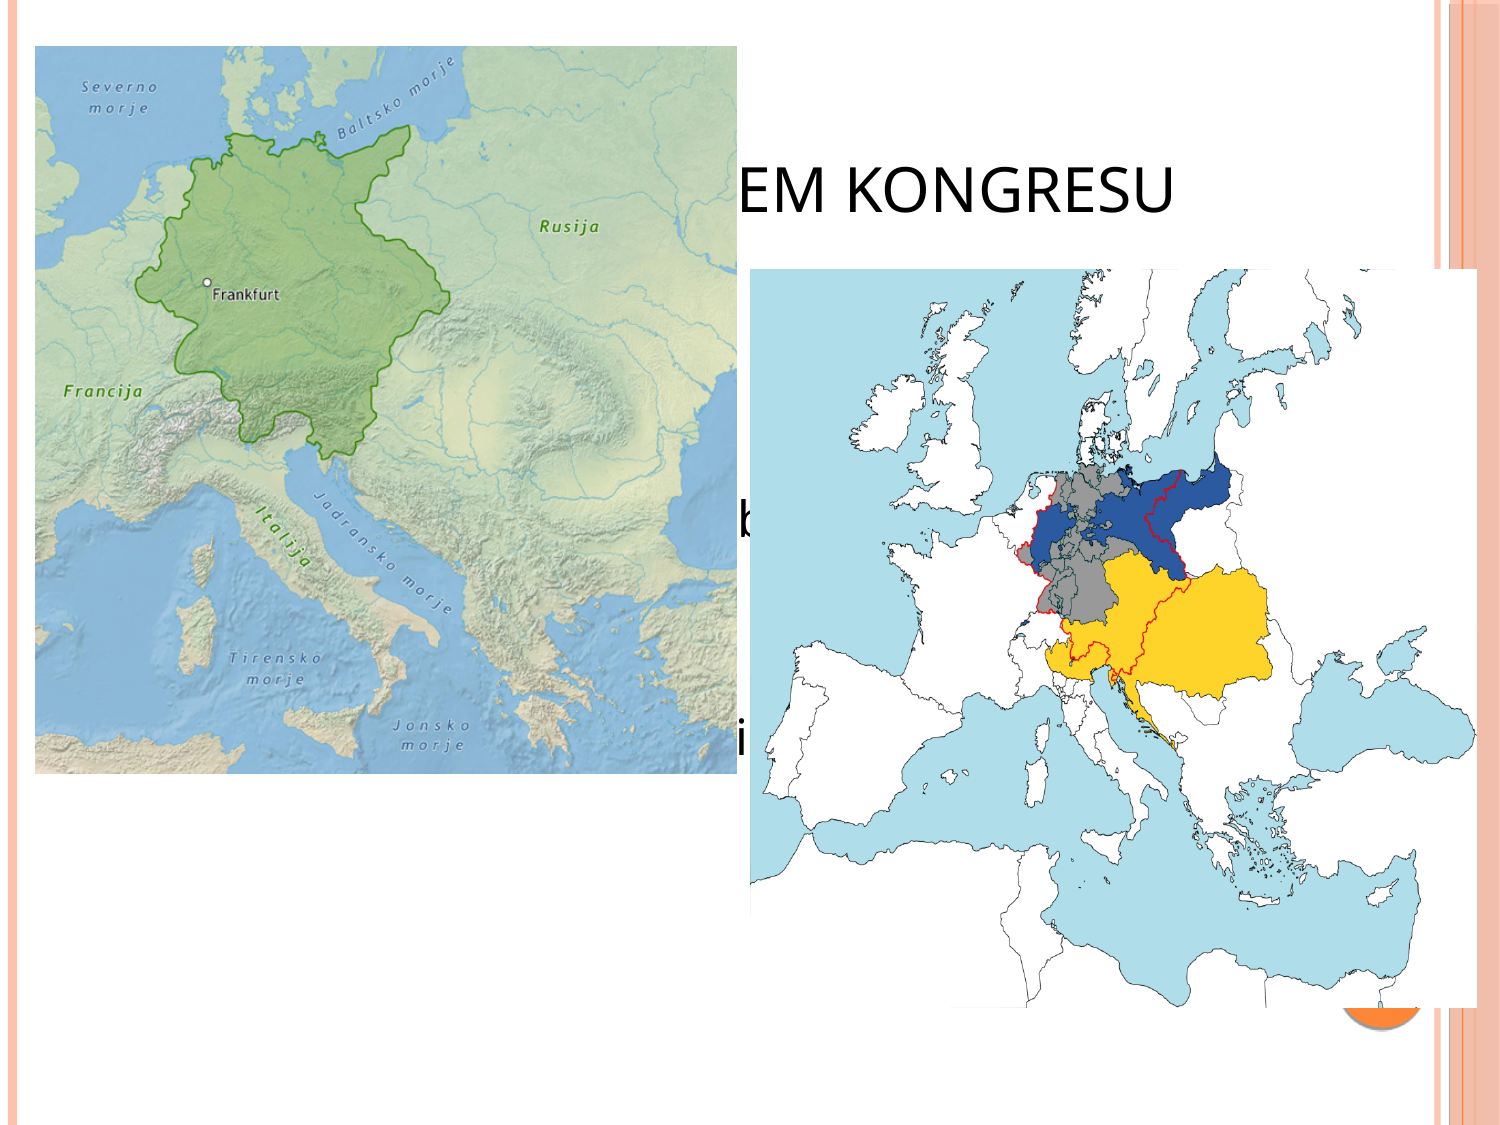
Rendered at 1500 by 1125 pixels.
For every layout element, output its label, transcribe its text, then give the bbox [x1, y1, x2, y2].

picture [750, 269, 1477, 1008]
list Nemška zveza 35 nemških držav in 4 svobodna mesta sedež: Frankfurt predsedovala ji je Avstrija Avstrija in Prusija nista bili vključeni v zvezo [75, 262, 1300, 1062]
picture [35, 46, 737, 774]
title NEMČIJA PO DUNAJSKEM KONGRESU [75, 45, 1383, 233]
